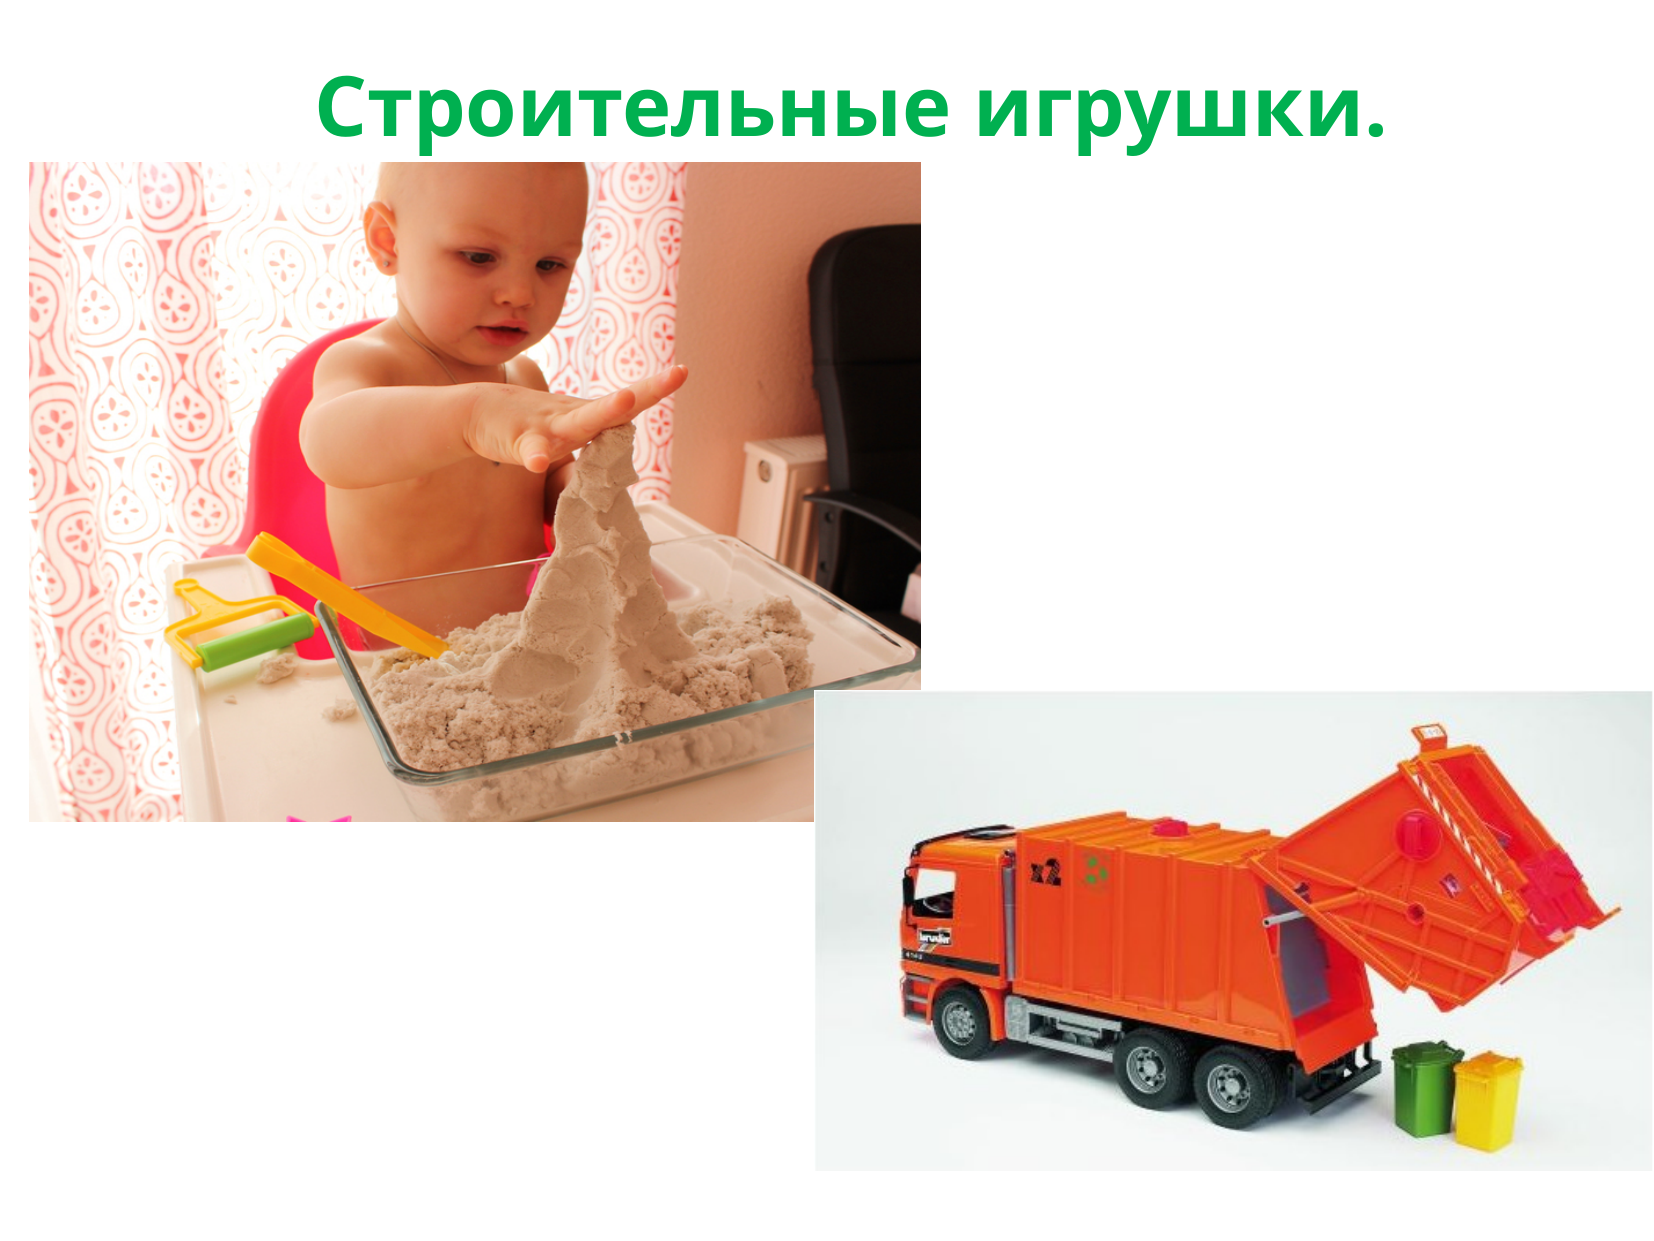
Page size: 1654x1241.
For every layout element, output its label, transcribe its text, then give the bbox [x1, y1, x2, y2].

picture [29, 162, 1654, 1171]
text_box Строительные игрушки. [299, 45, 1331, 162]
